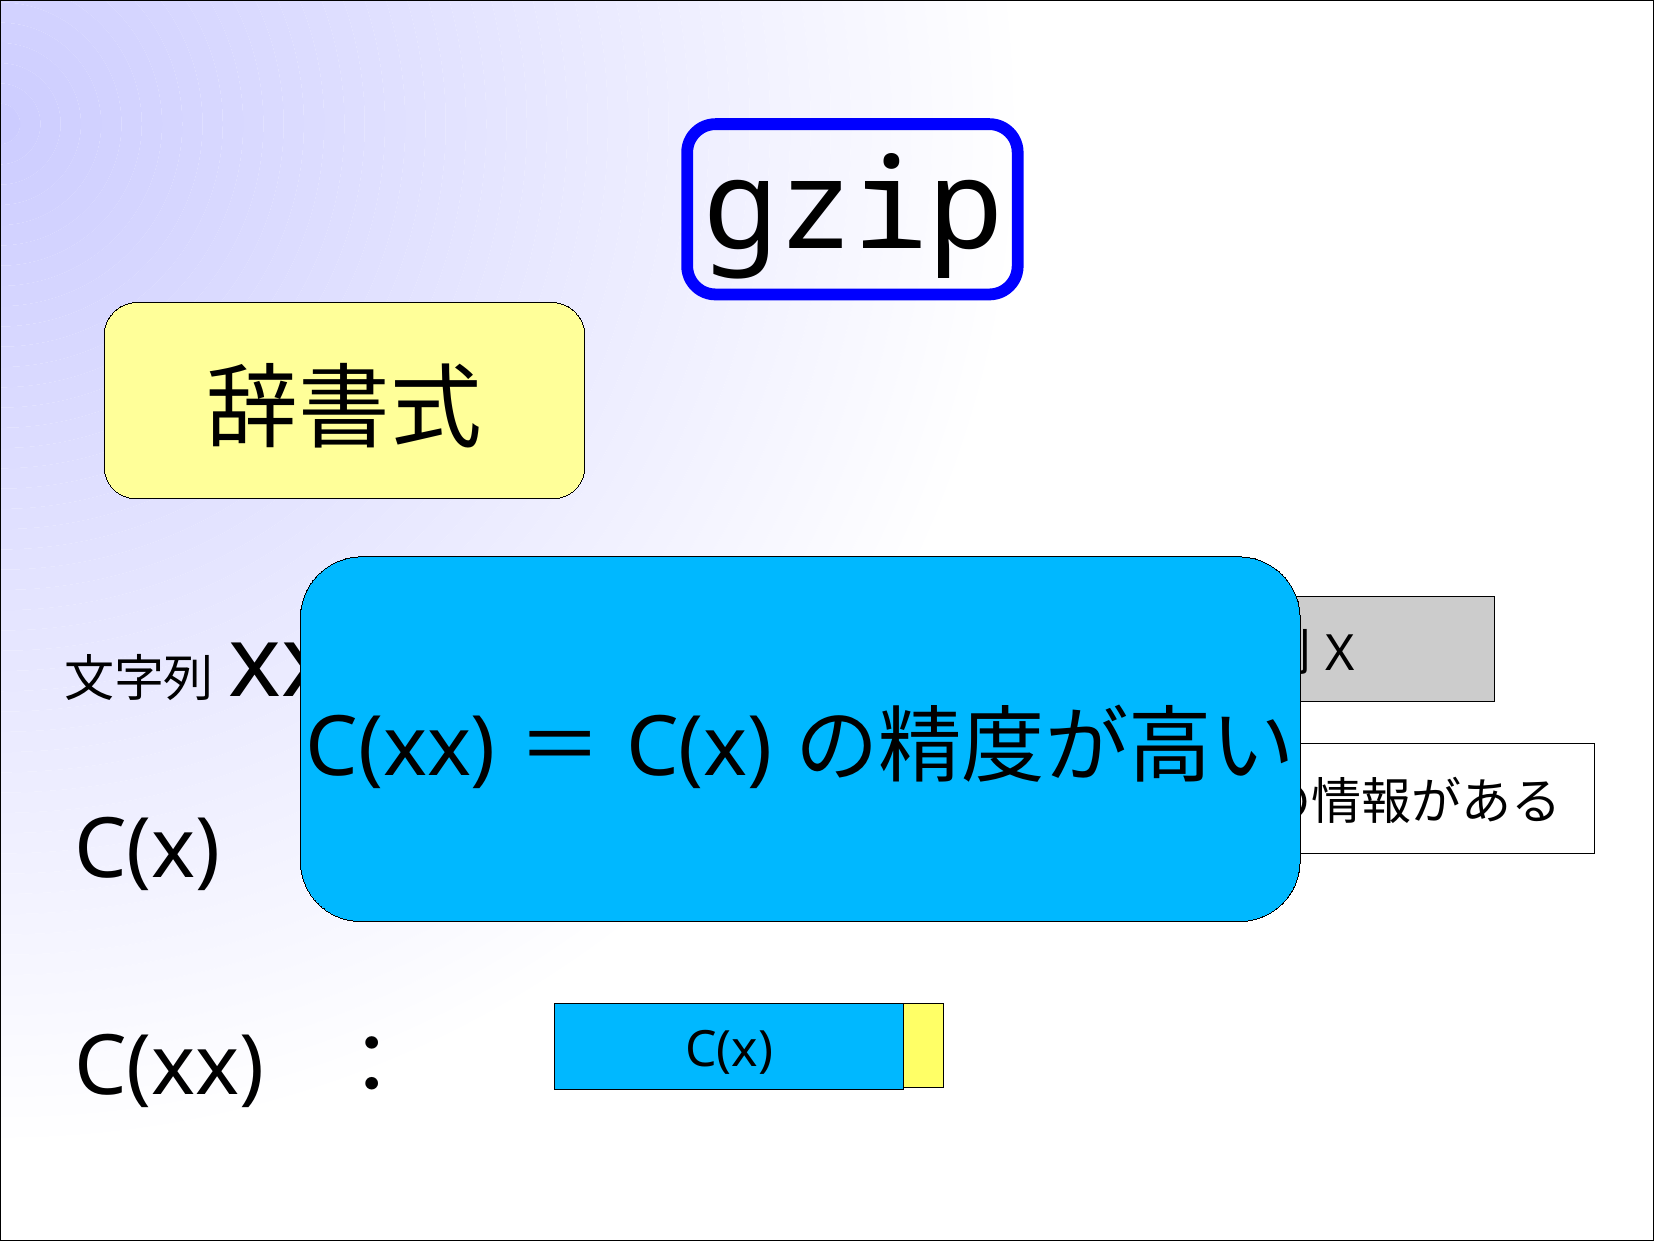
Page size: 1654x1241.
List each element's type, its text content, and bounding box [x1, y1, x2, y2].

text_box 文字列xx : [64, 588, 307, 689]
text_box xの情報がある [1301, 743, 1595, 854]
text_box C(x) [554, 1003, 904, 1090]
text_box 文字列X [1297, 596, 1495, 702]
text_box C(xx)＝C(x)の精度が高い [300, 556, 1301, 922]
text_box C(xx) ： [74, 997, 559, 1098]
text_box C(x) ： [74, 781, 303, 882]
title gzip [147, 96, 1560, 305]
text_box 辞書式 [104, 302, 585, 499]
text_box [903, 1003, 944, 1088]
